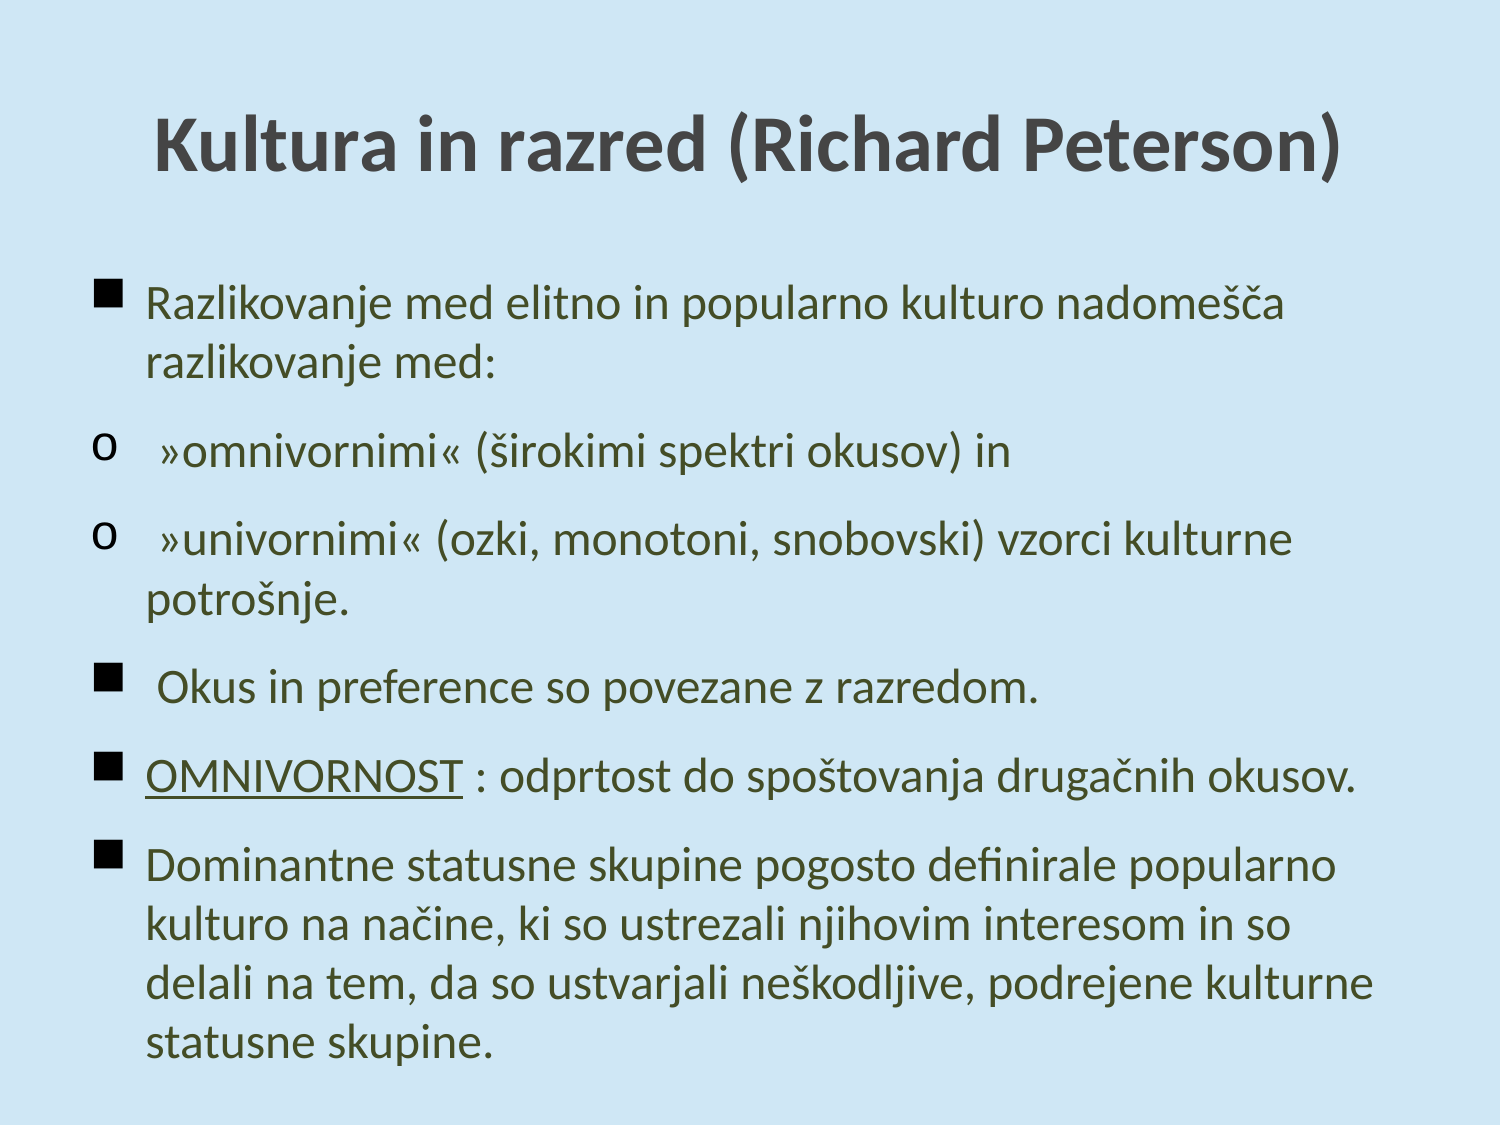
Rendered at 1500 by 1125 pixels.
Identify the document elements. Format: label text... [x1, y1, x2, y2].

title Kultura in razred (Richard Peterson) [75, 45, 1425, 233]
list Razlikovanje med elitno in popularno kulturo nadomešča razlikovanje med: »omnivornimi« (širokimi spektri okusov) in »univornimi« (ozki, monotoni, snobovski) vzorci kulturne potrošnje. Okus in preference so povezane z razredom. OMNIVORNOST : odprtost do spoštovanja drugačnih okusov. Dominantne statusne skupine pogosto definirale popularno kulturo na načine, ki so ustrezali njihovim interesom in so delali na tem, da so ustvarjali neškodljive, podrejene kulturne statusne skupine. [75, 262, 1425, 1083]
